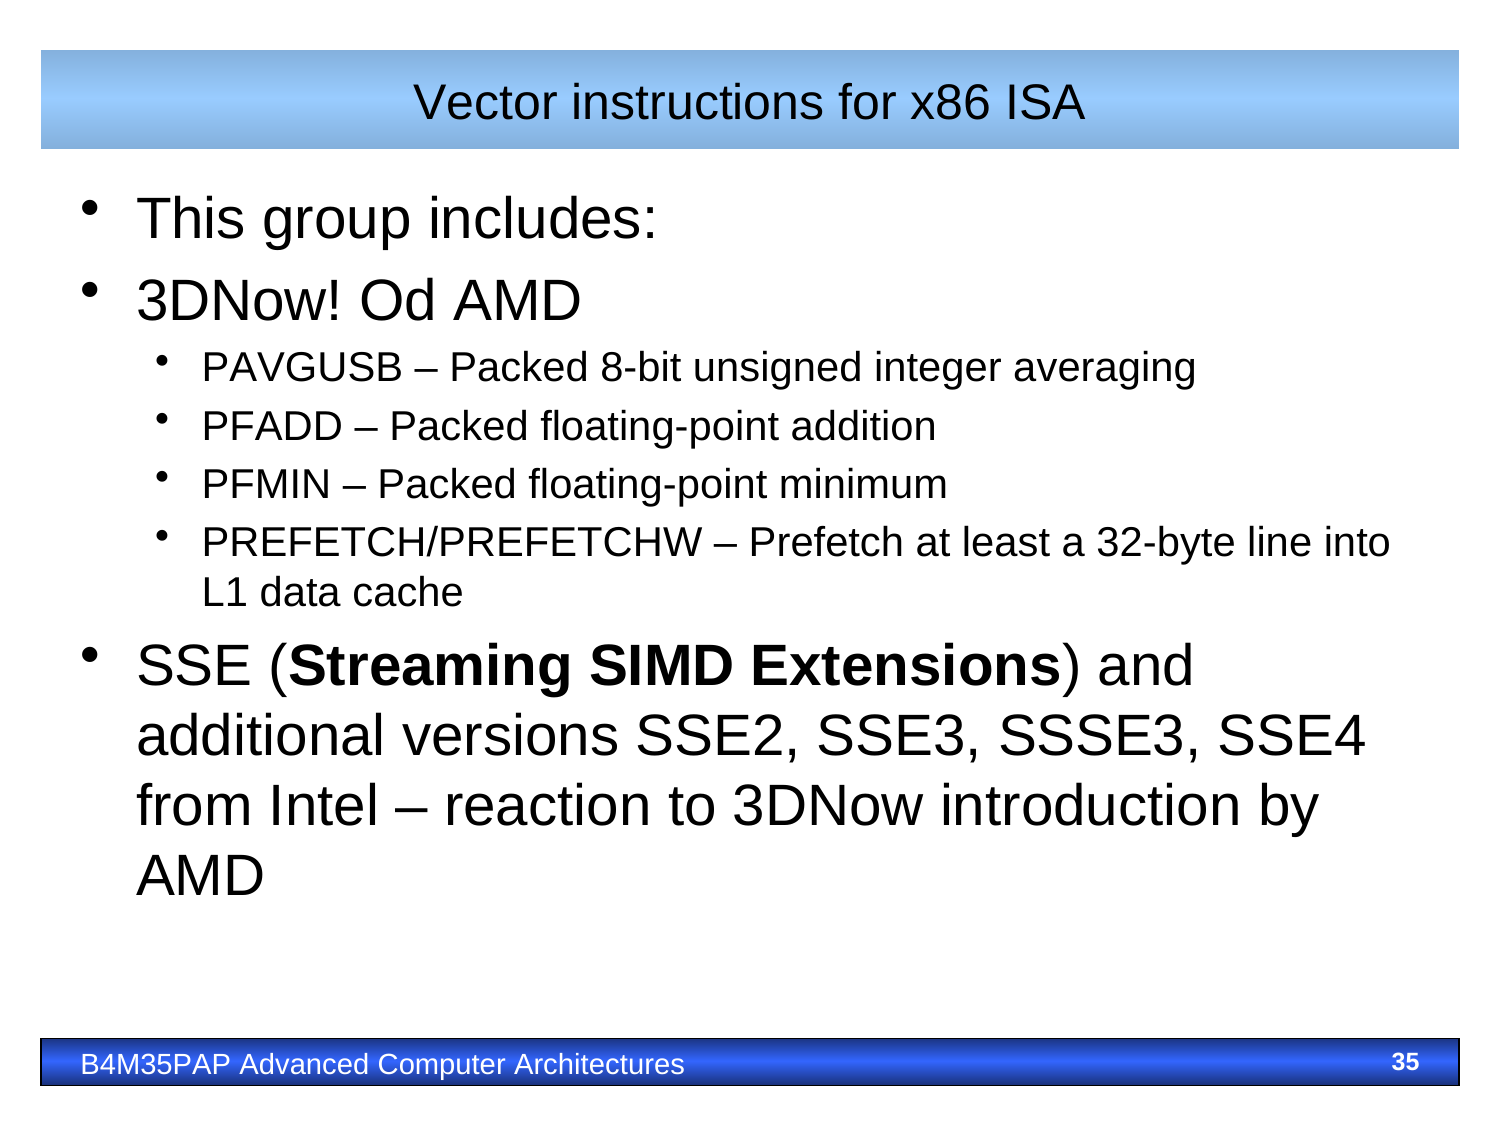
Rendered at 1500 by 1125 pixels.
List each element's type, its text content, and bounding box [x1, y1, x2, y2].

list This group includes: 3DNow! Od AMD PAVGUSB – Packed 8-bit unsigned integer averaging PFADD – Packed floating-point addition PFMIN – Packed floating-point minimum PREFETCH/PREFETCHW – Prefetch at least a 32-byte line into L1 data cache SSE (Streaming SIMD Extensions) and additional versions SSE2, SSE3, SSSE3, SSE4 from Intel – reaction to 3DNow introduction by AMD [64, 172, 1436, 1000]
title Vector instructions for x86 ISA [41, 50, 1459, 149]
